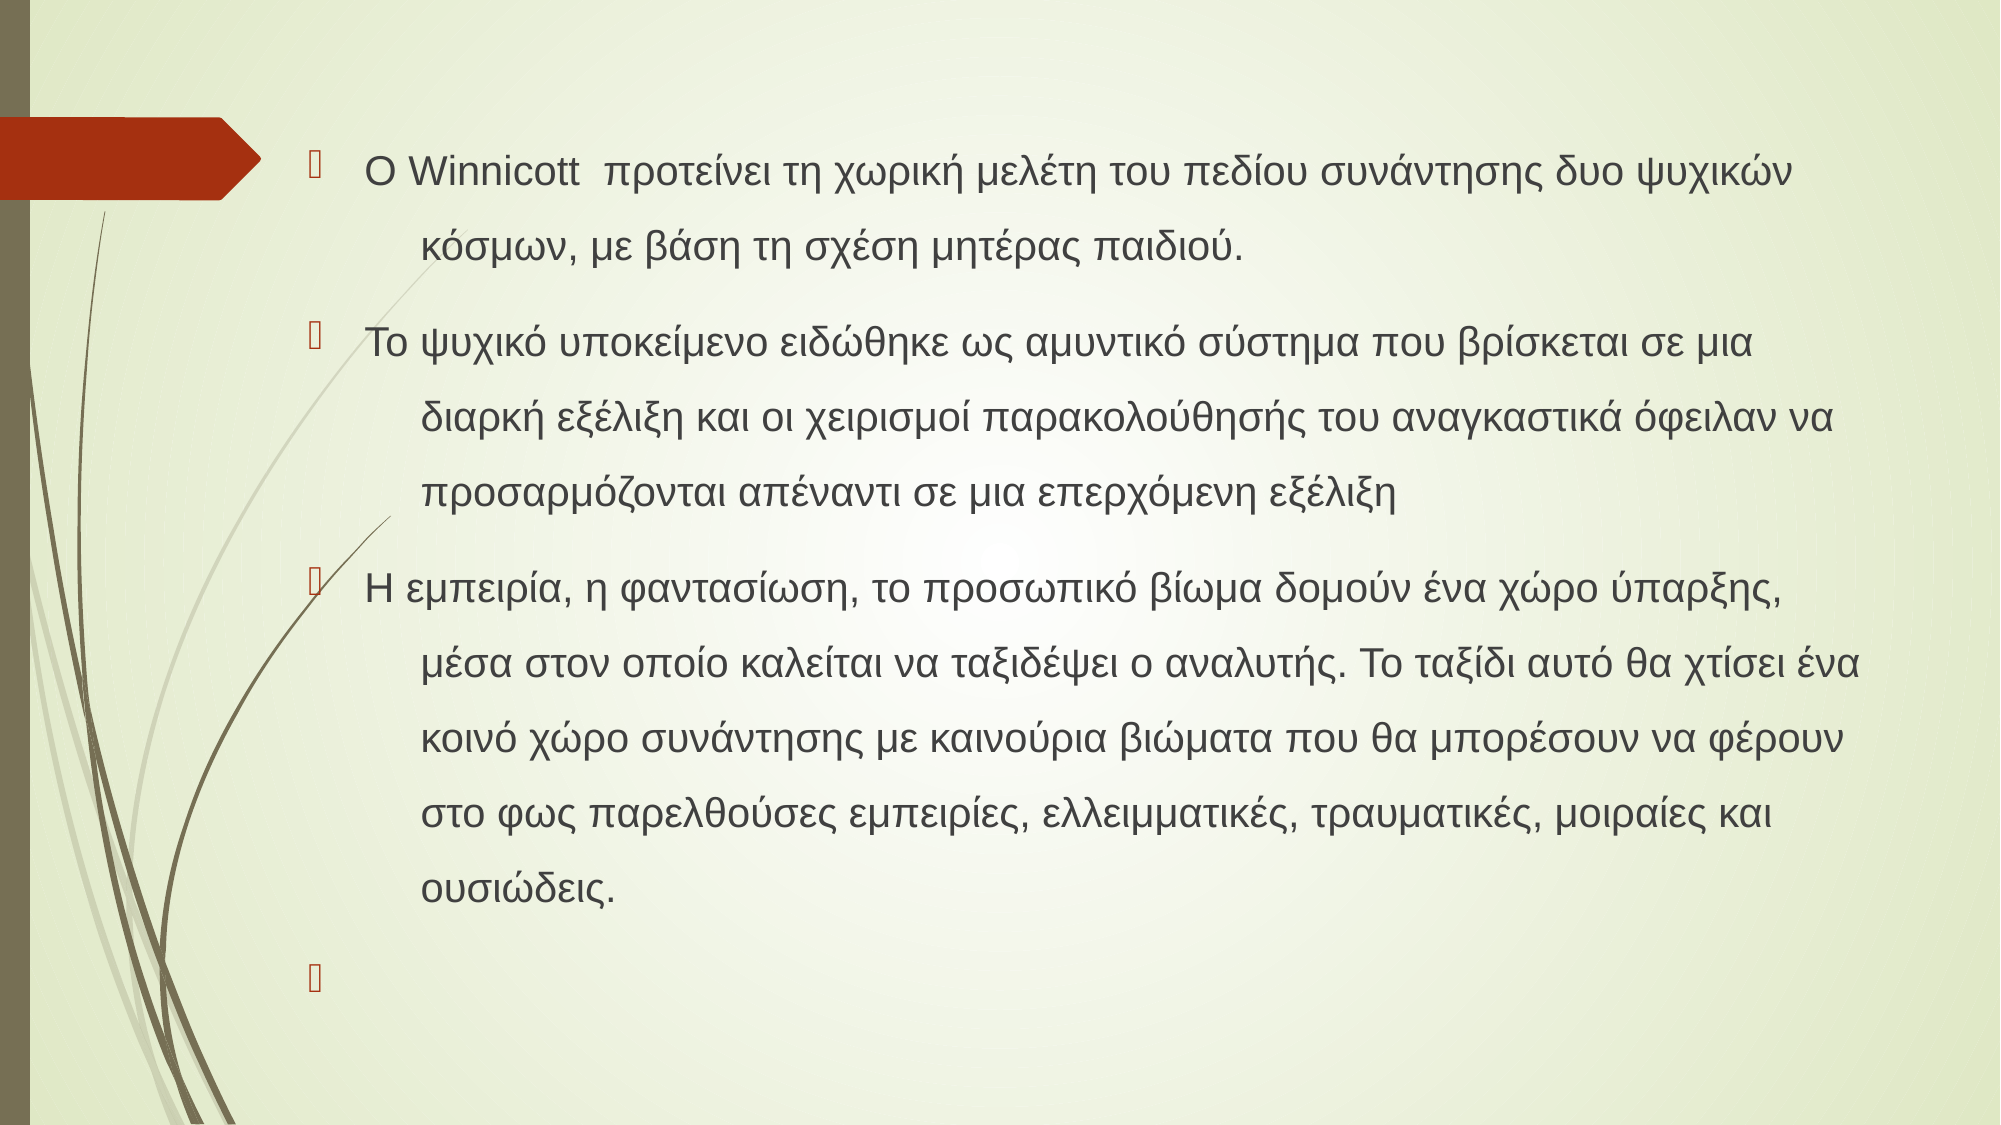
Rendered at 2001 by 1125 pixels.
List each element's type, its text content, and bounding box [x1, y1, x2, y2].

list Ο Winnicott προτείνει τη χωρική μελέτη του πεδίου συνάντησης δυο ψυχικών κόσμων, με βάση τη σχέση μητέρας παιδιού. Το ψυχικό υποκείμενο ειδώθηκε ως αμυντικό σύστημα που βρίσκεται σε μια διαρκή εξέλιξη και οι χειρισμοί παρακολούθησής του αναγκαστικά όφειλαν να προσαρμόζονται απέναντι σε μια επερχόμενη εξέλιξη Η εμπειρία, η φαντασίωση, το προσωπικό βίωμα δομούν ένα χώρο ύπαρξης, μέσα στον οποίο καλείται να ταξιδέψει ο αναλυτής. Το ταξίδι αυτό θα χτίσει ένα κοινό χώρο συνάντησης με καινούρια βιώματα που θα μπορέσουν να φέρουν στο φως παρελθούσες εμπειρίες, ελλειμματικές, τραυματικές, μοιραίες και ουσιώδεις. [293, 110, 1888, 1087]
